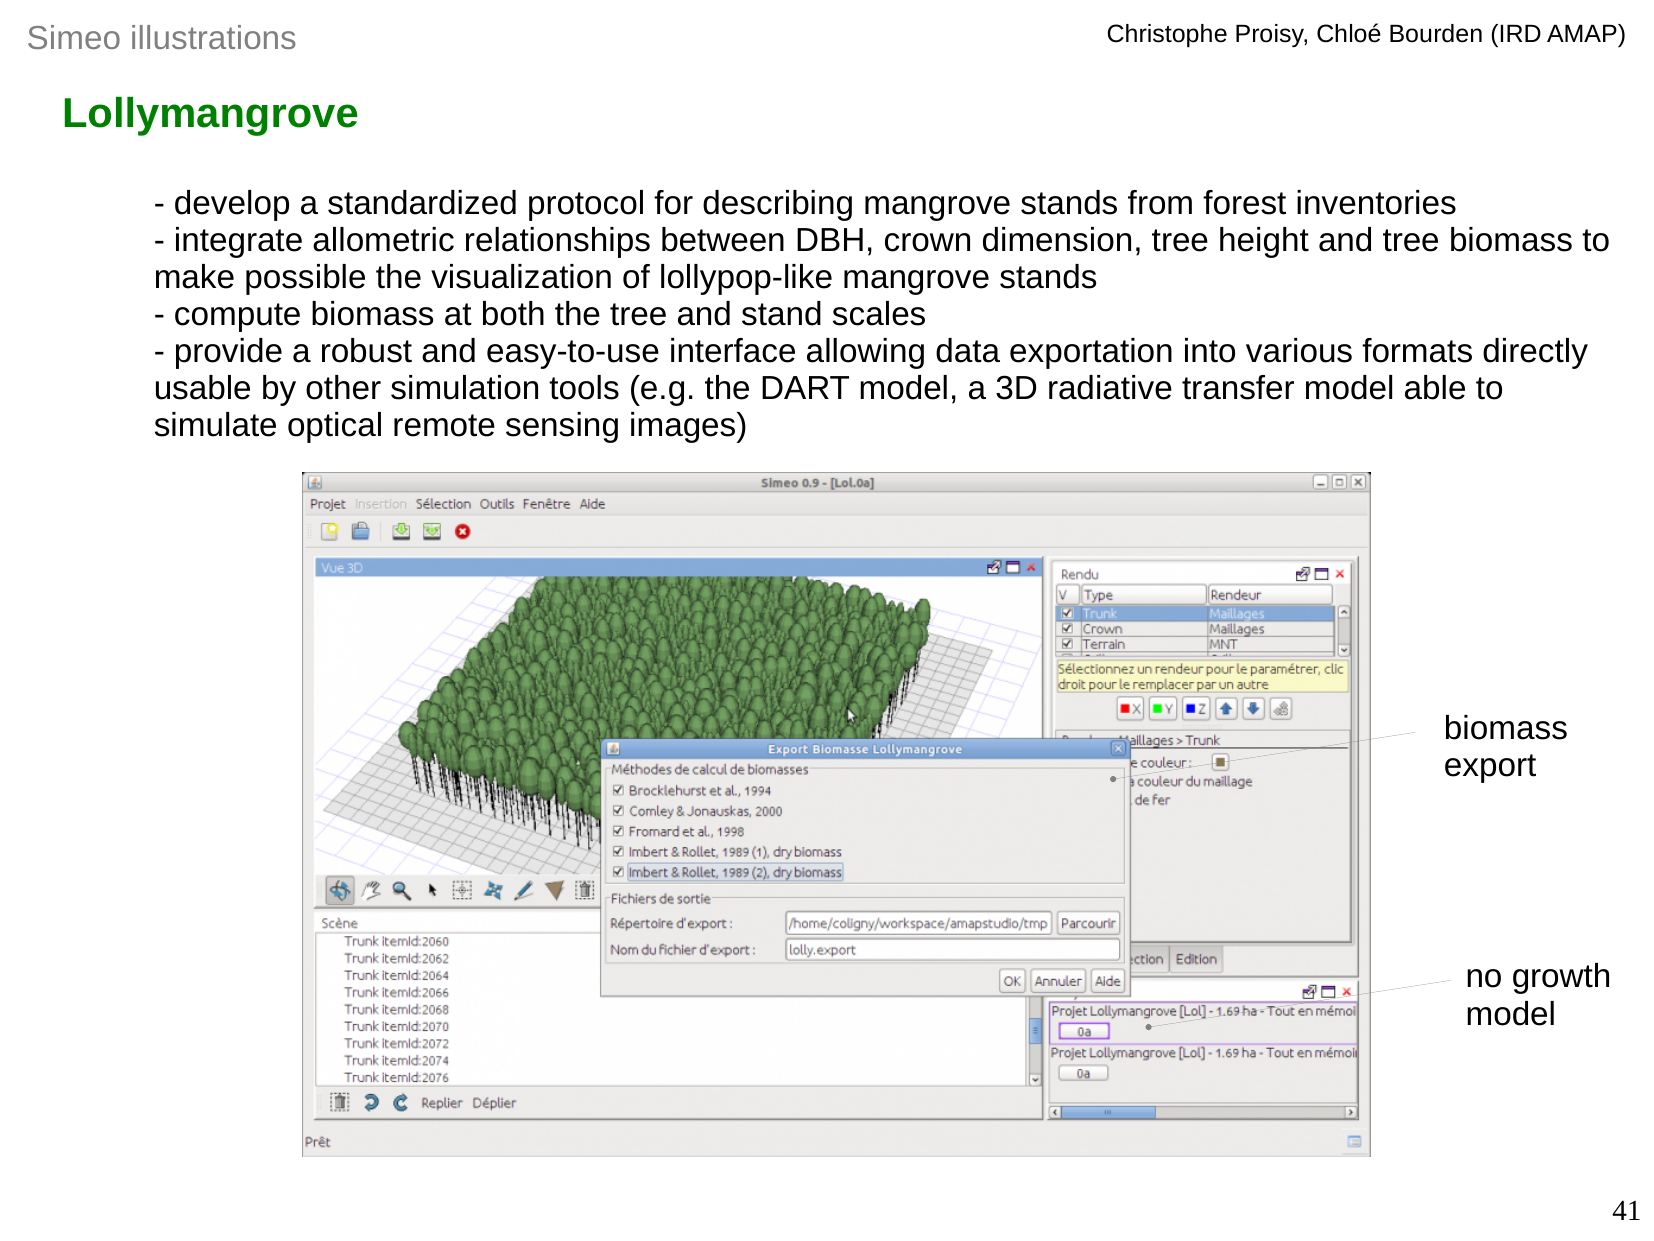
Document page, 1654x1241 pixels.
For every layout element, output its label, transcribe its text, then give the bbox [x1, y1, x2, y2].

text_box - develop a standardized protocol for describing mangrove stands from forest inventories - integrate allometric relationships between DBH, crown dimension, tree height and tree biomass to make possible the visualization of lollypop-like mangrove stands - compute biomass at both the tree and stand scales - provide a robust and easy-to-use interface allowing data exportation into various formats directly usable by other simulation tools (e.g. the DART model, a 3D radiative transfer model able to simulate optical remote sensing images) [138, 177, 1630, 452]
text_box Lollymangrove [47, 82, 1654, 144]
text_box biomass export [1429, 702, 1654, 792]
text_box no growth model [1450, 950, 1654, 1040]
picture [302, 472, 1371, 1157]
text_box Simeo illustrations [11, 11, 426, 64]
text_box Christophe Proisy, Chloé Bourden (IRD AMAP) [670, 11, 1642, 55]
